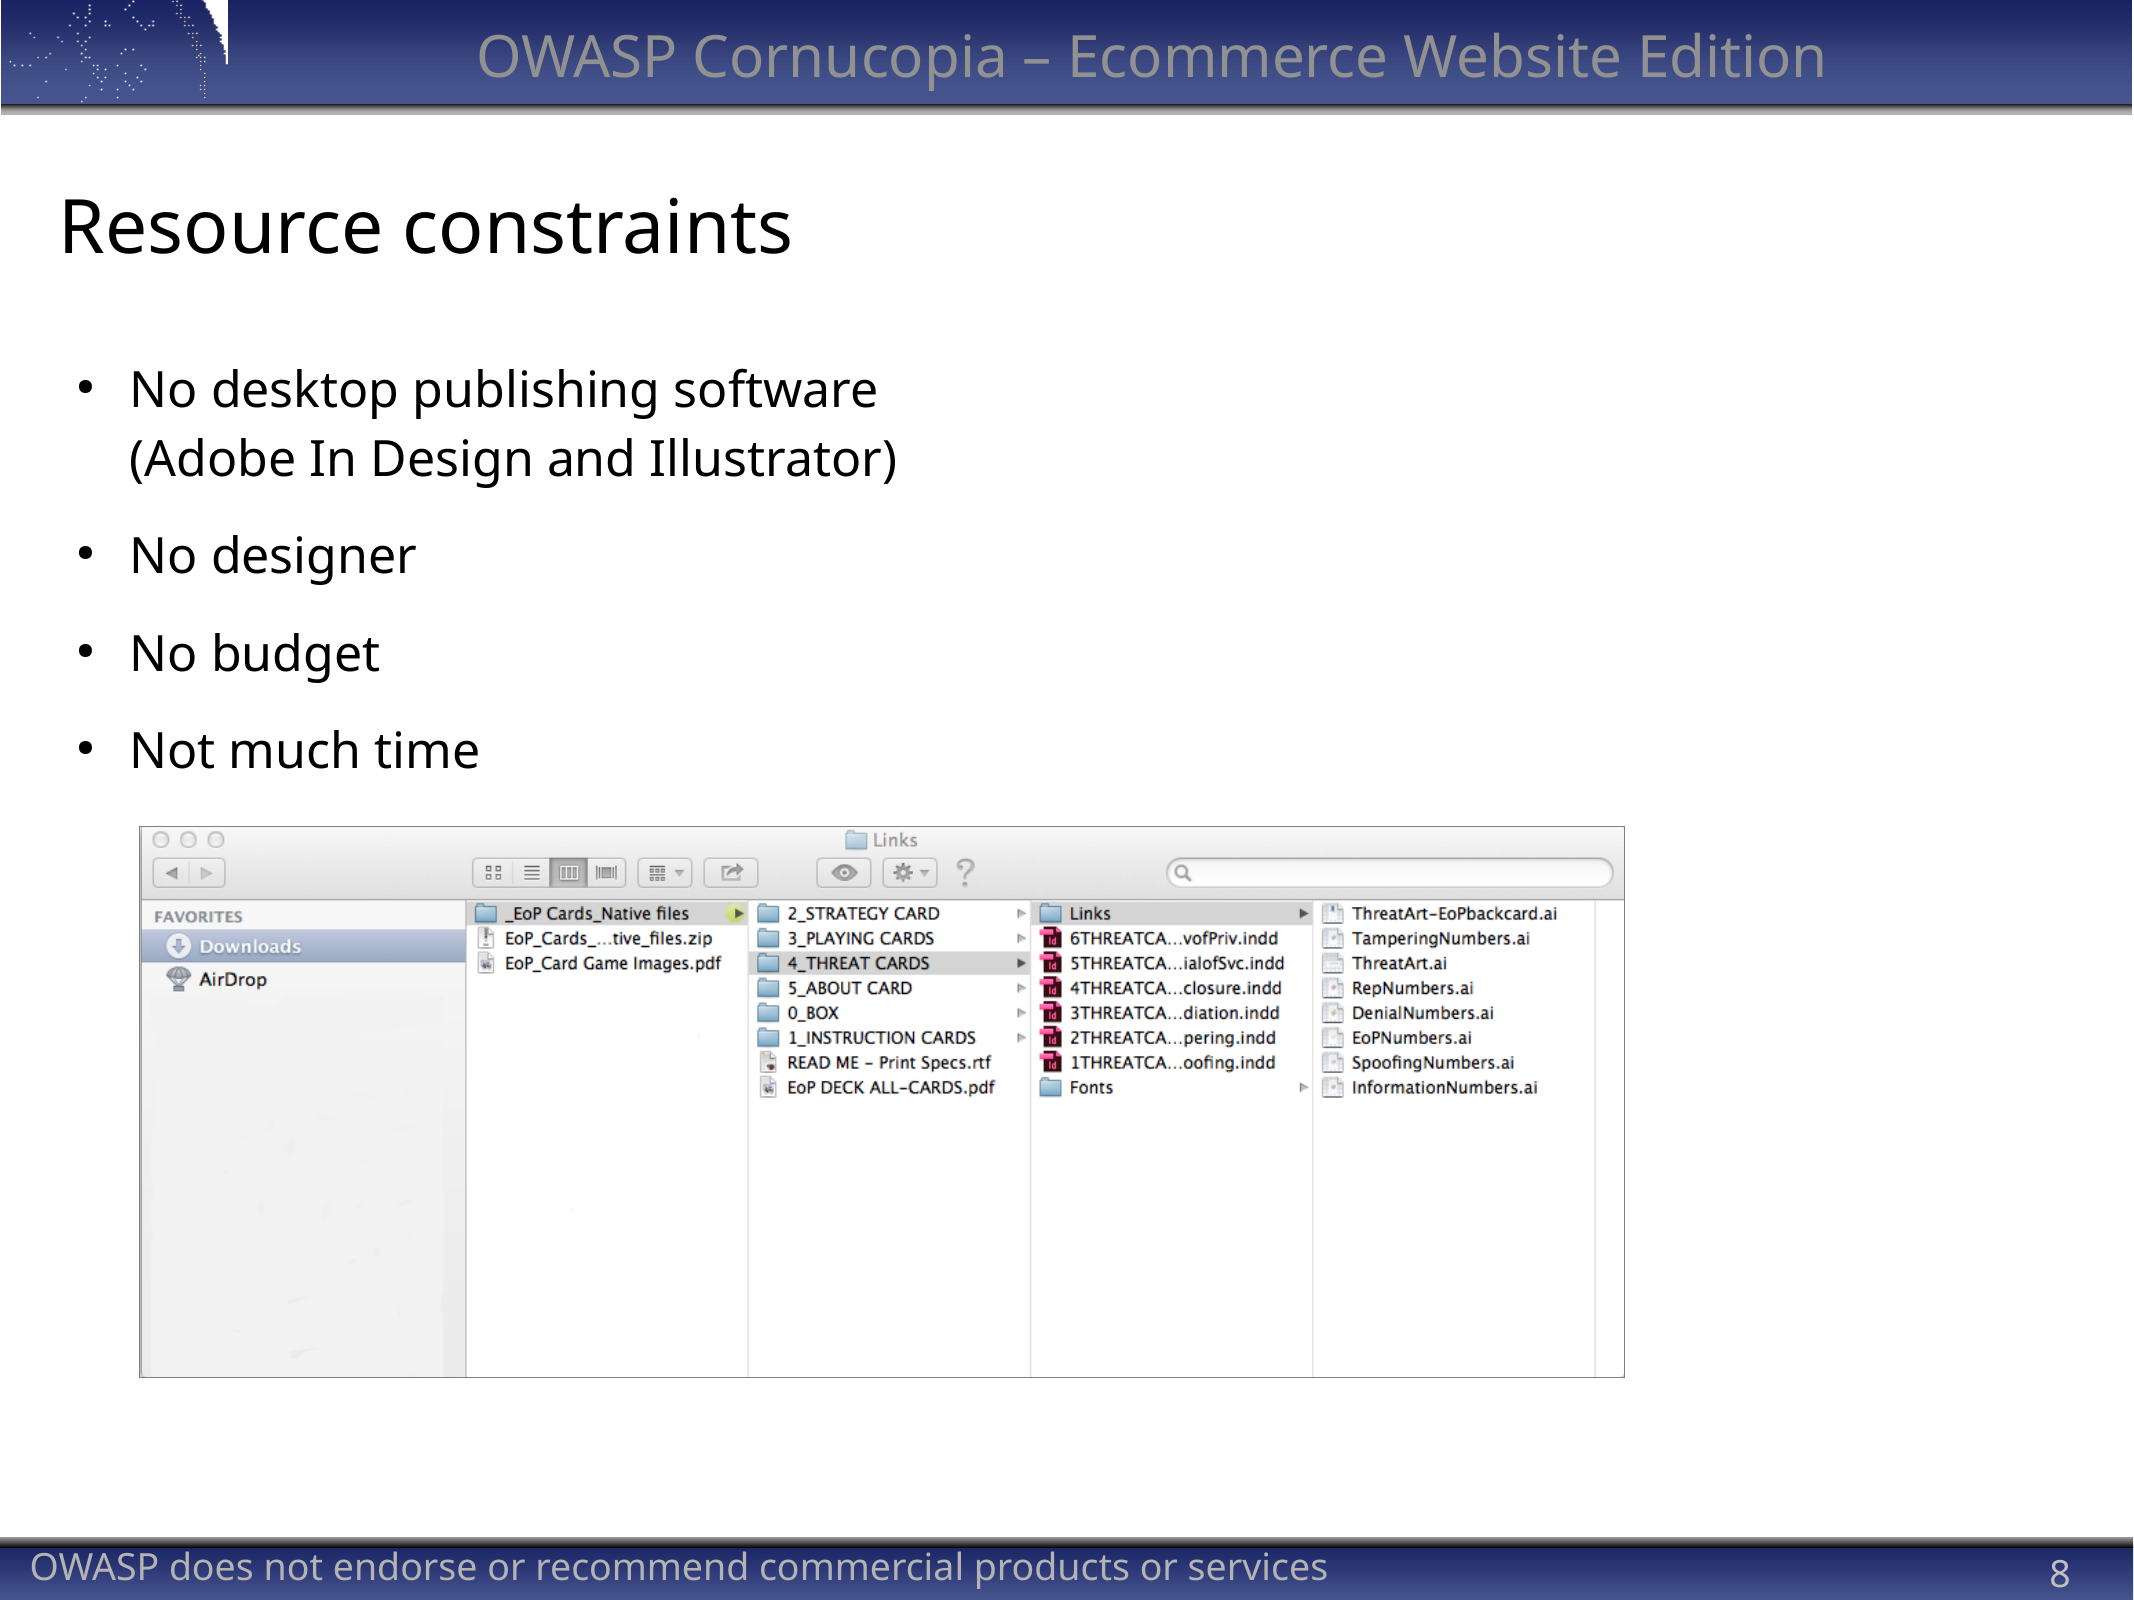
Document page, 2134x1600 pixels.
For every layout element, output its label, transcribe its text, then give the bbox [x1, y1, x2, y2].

list OWASP does not endorse or recommend commercial products or services [29, 1540, 2038, 1600]
title Resource constraints [58, 124, 2126, 325]
list No desktop publishing software (Adobe In Design and Illustrator) No designer No budget Not much time [58, 354, 2067, 1536]
picture [139, 826, 1625, 1378]
